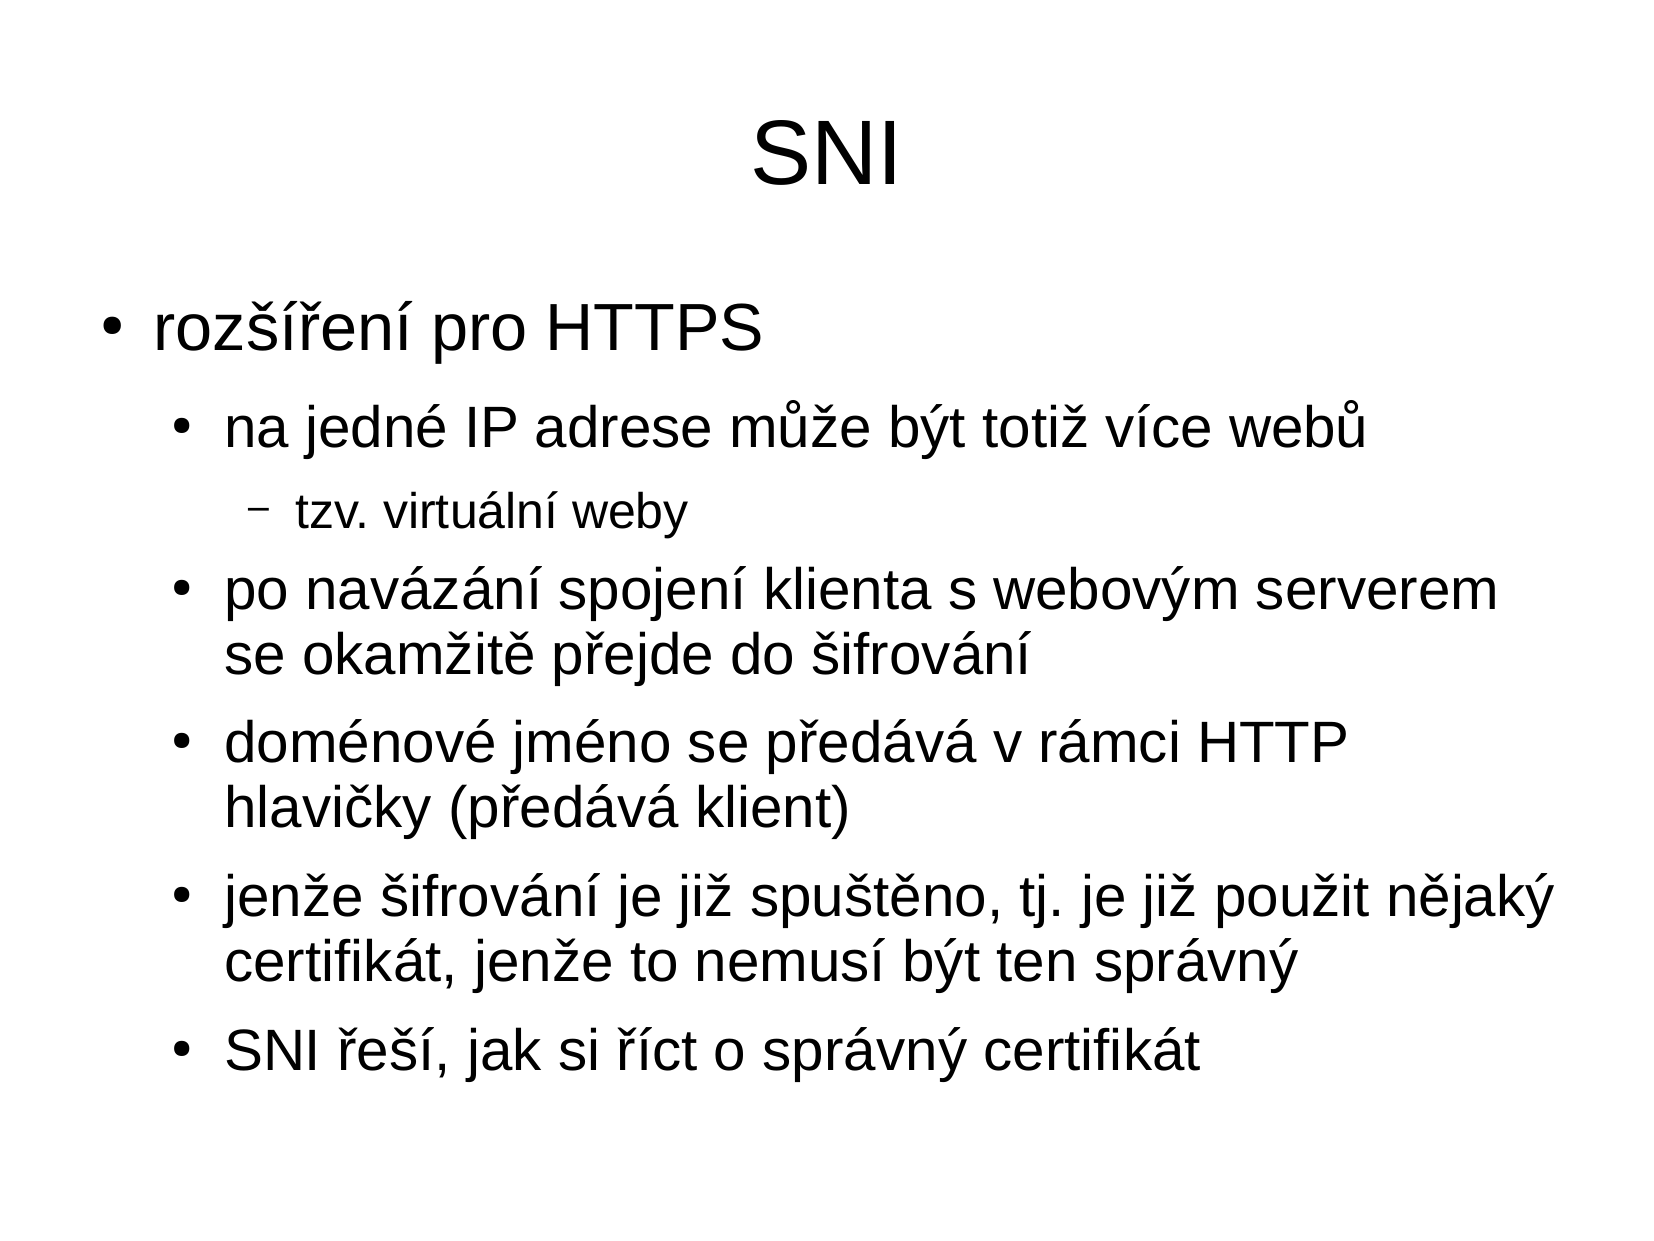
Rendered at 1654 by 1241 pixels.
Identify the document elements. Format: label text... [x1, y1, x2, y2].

list rozšíření pro HTTPS na jedné IP adrese může být totiž více webů tzv. virtuální weby po navázání spojení klienta s webovým serverem se okamžitě přejde do šifrování doménové jméno se předává v rámci HTTP hlavičky (předává klient) jenže šifrování je již spuštěno, tj. je již použit nějaký certifikát, jenže to nemusí být ten správný SNI řeší, jak si říct o správný certifikát [82, 290, 1571, 1109]
title SNI [82, 49, 1571, 257]
